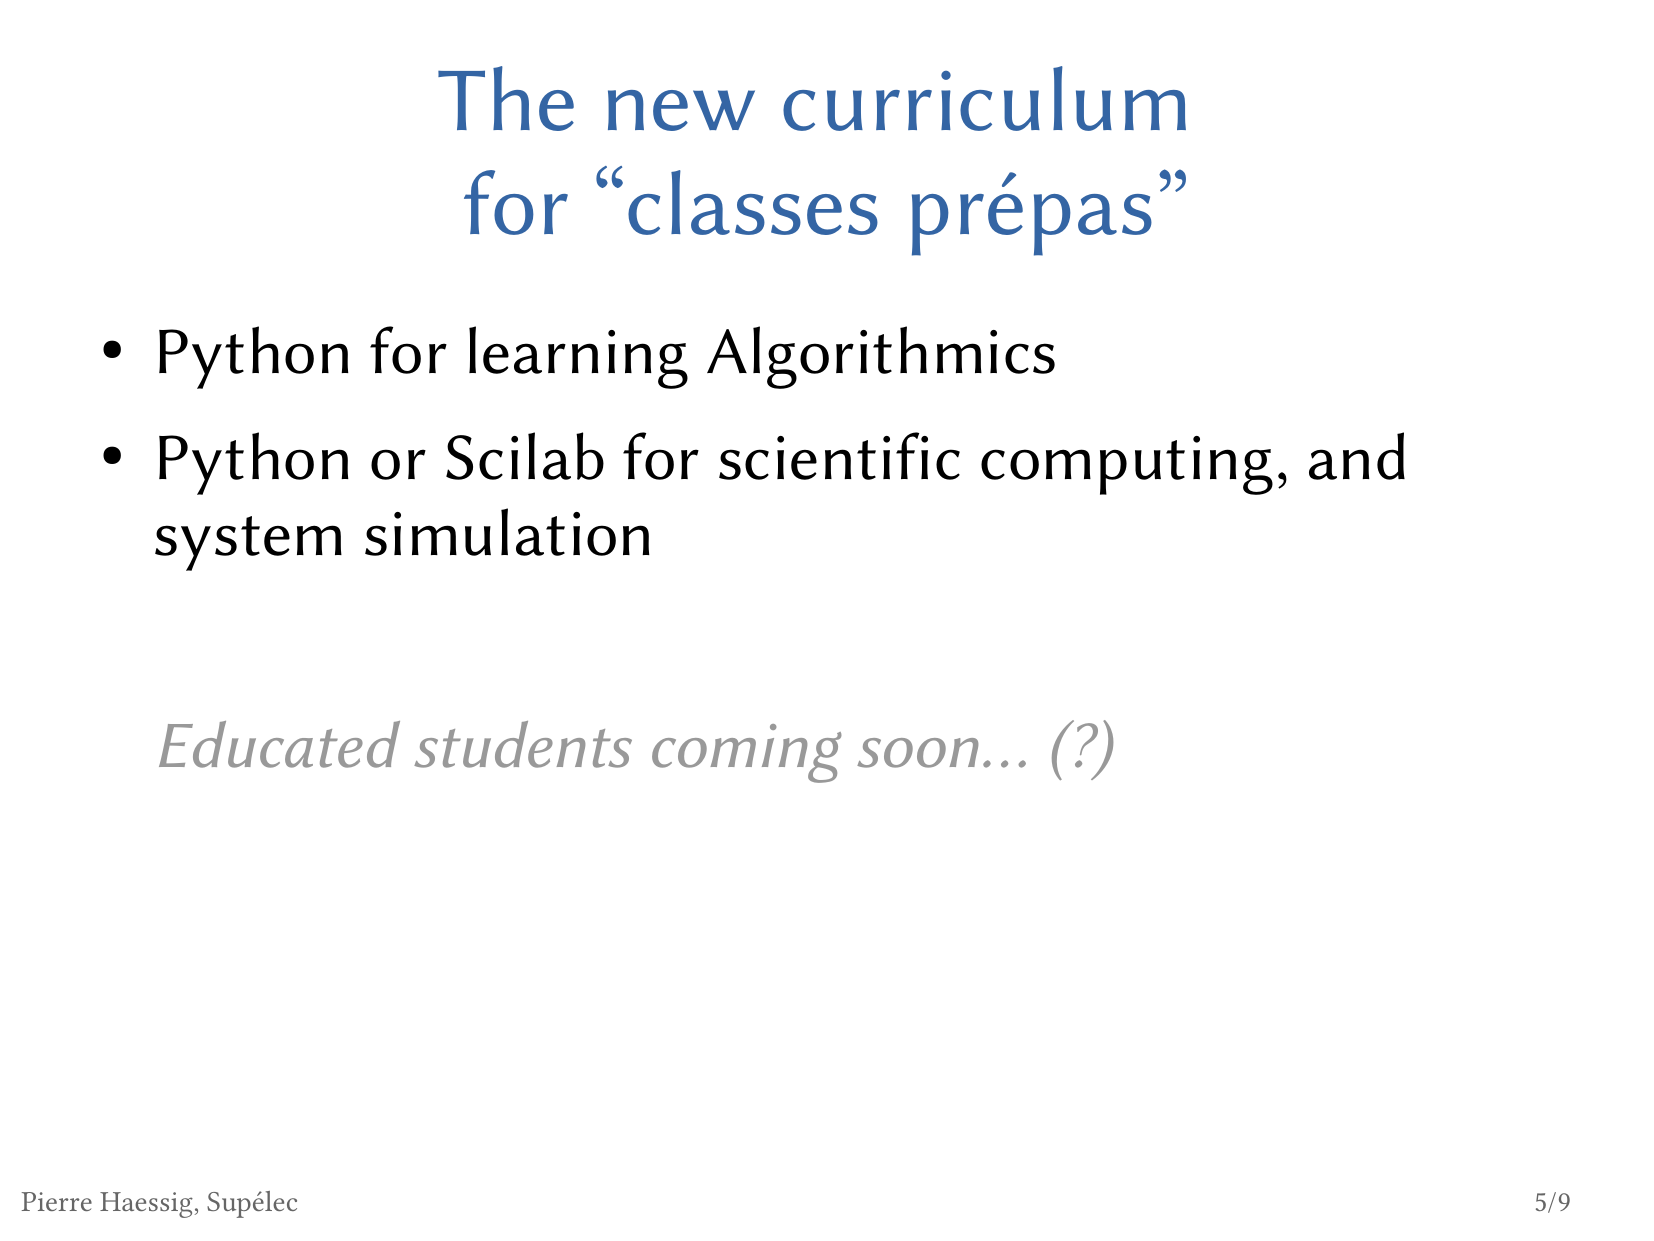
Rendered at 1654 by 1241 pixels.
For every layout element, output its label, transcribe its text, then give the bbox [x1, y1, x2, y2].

list Python for learning Algorithmics Python or Scilab for scientific computing, and system simulation Educated students coming soon... (?) [82, 313, 1571, 1033]
title The new curriculum for “classes prépas” [82, 47, 1571, 259]
